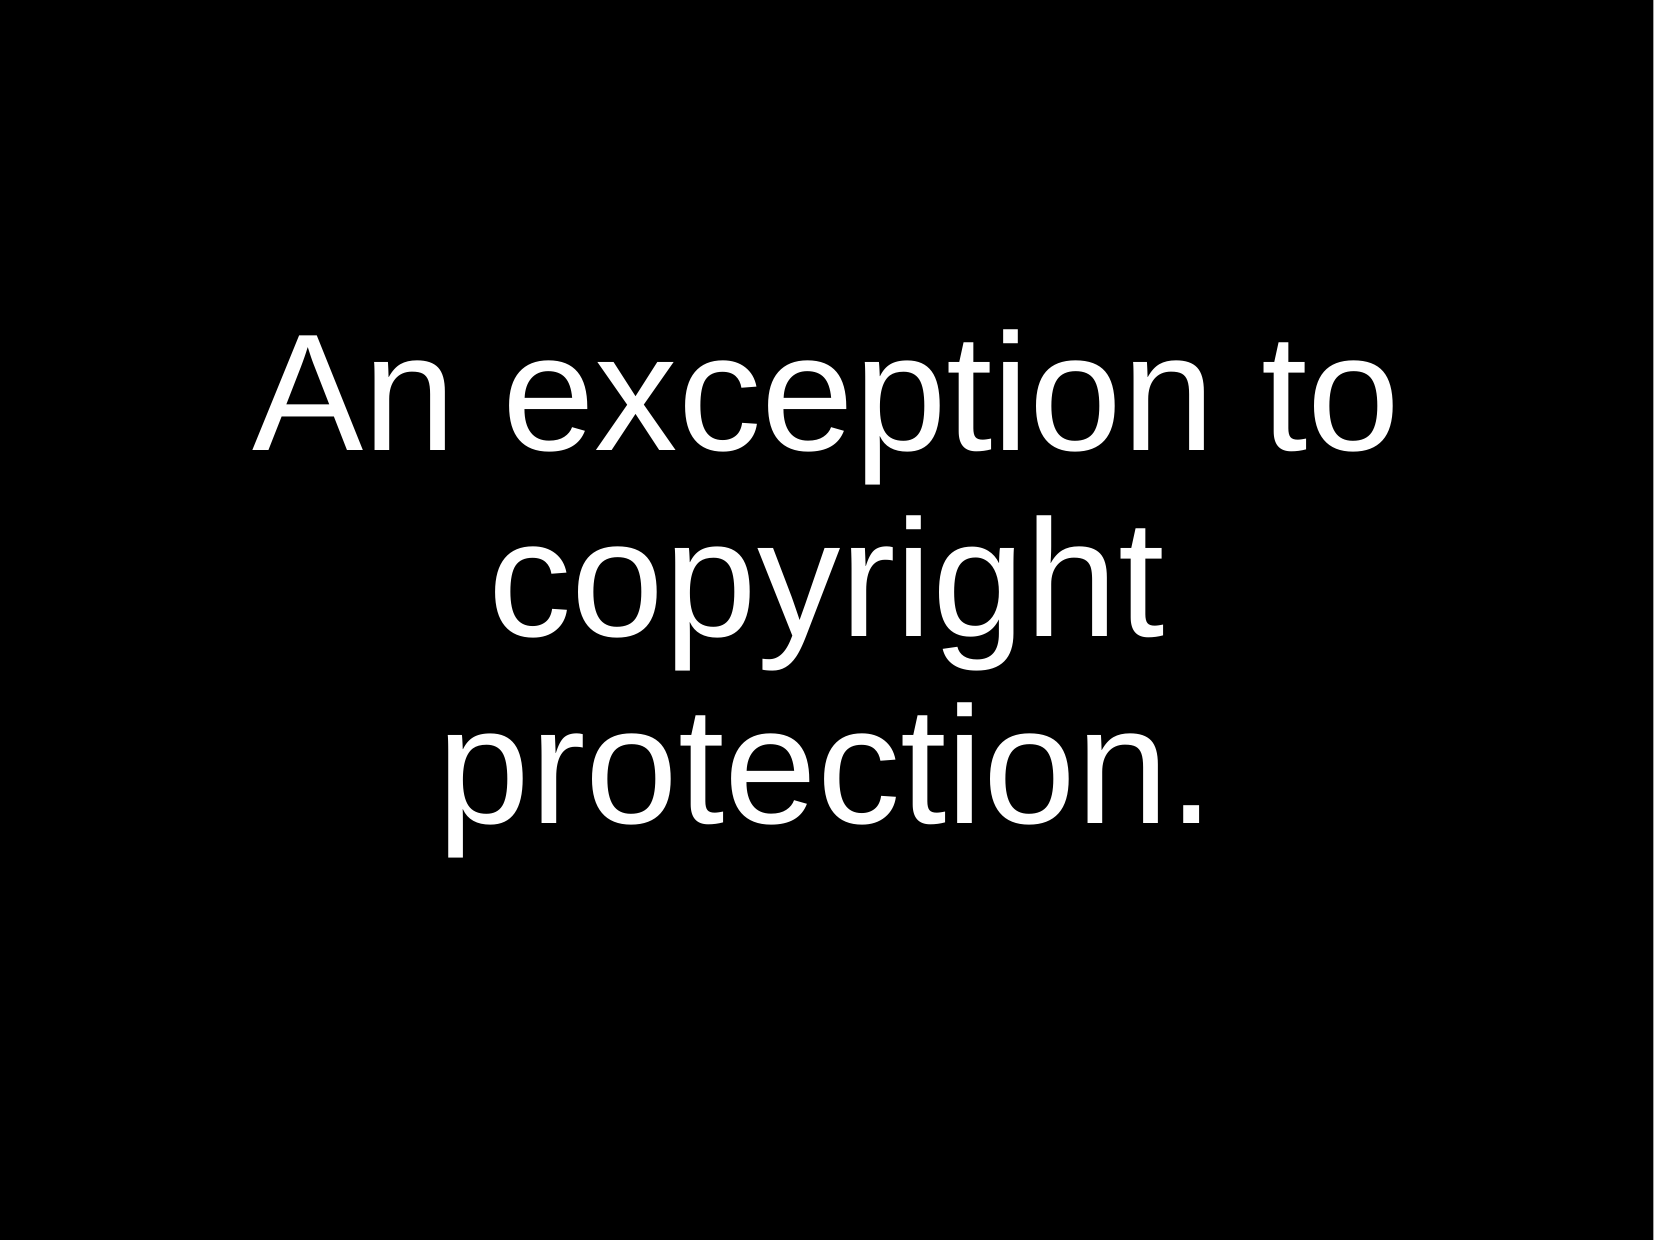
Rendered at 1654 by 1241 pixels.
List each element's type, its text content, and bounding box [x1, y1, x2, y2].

subtitle An exception to copyright protection. [82, 56, 1571, 1102]
